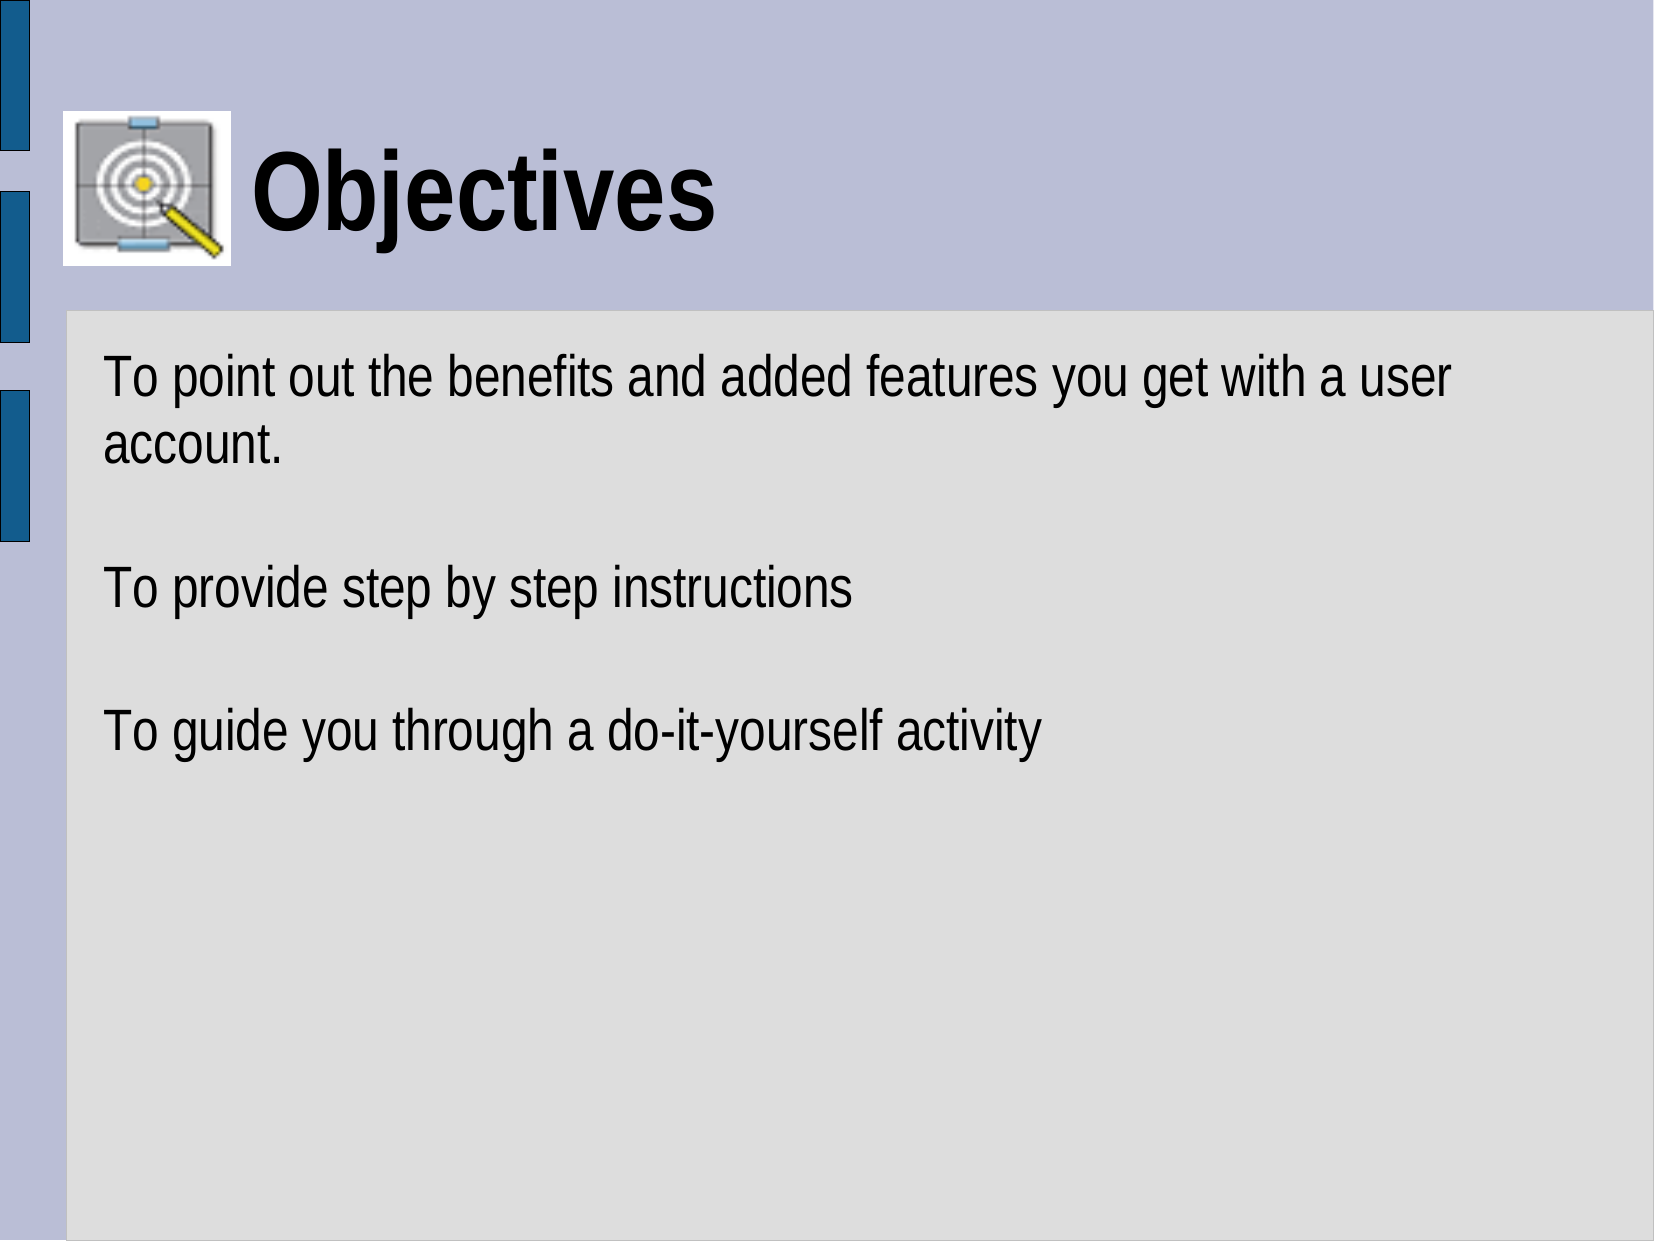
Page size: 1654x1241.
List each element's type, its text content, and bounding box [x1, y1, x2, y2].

text_box To point out the benefits and added features you get with a user account. To provide step by step instructions To guide you through a do-it-yourself activity [88, 334, 1654, 768]
picture [63, 111, 231, 266]
text_box Objectives [236, 118, 739, 262]
